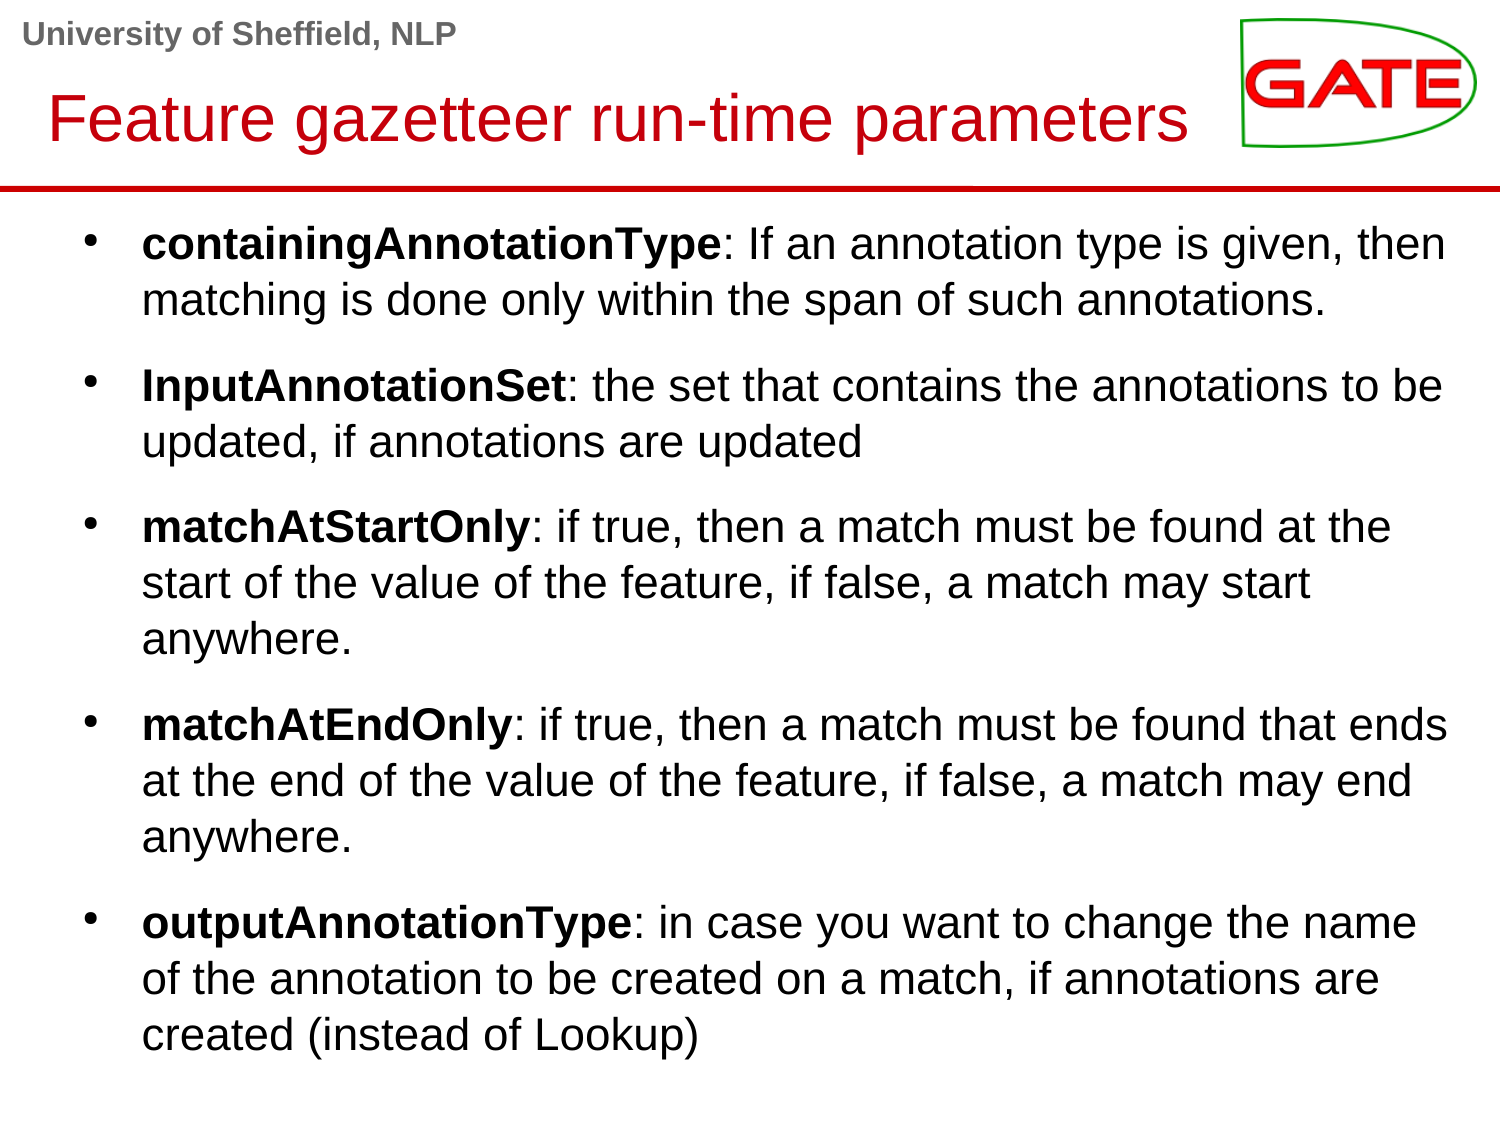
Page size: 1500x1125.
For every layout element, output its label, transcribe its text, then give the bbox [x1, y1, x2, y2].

title Feature gazetteer run-time parameters [47, 59, 1241, 180]
list containingAnnotationType: If an annotation type is given, then matching is done only within the span of such annotations. InputAnnotationSet: the set that contains the annotations to be updated, if annotations are updated matchAtStartOnly: if true, then a match must be found at the start of the value of the feature, if false, a match may start anywhere. matchAtEndOnly: if true, then a match must be found that ends at the end of the value of the feature, if false, a match may end anywhere. outputAnnotationType: in case you want to change the name of the annotation to be created on a match, if annotations are created (instead of Lookup) [82, 212, 1465, 1063]
picture [1240, 18, 1477, 148]
